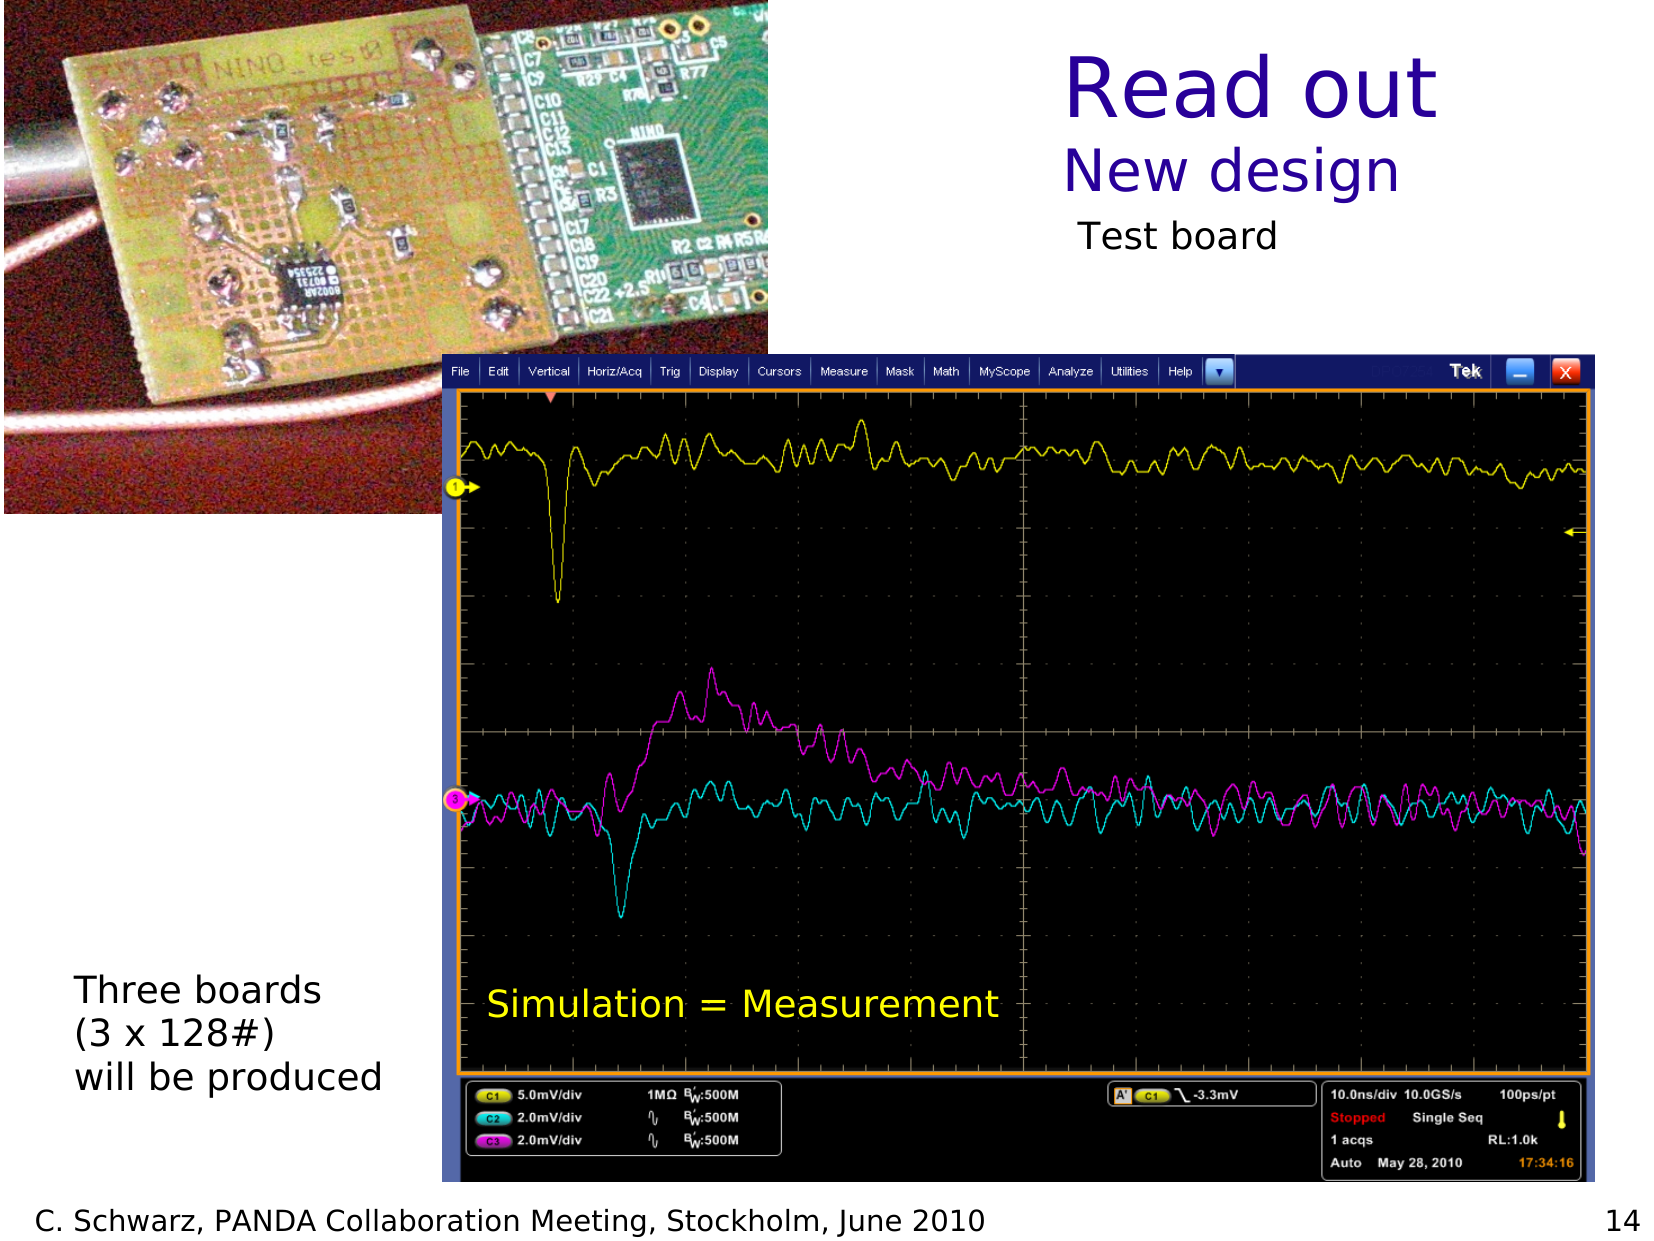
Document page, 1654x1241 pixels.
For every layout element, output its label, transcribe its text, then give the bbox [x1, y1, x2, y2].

text_box Three boards (3 x 128#) will be produced [59, 961, 392, 1107]
picture [4, 0, 1595, 1182]
text_box Test board [1062, 207, 1290, 266]
text_box Simulation = Measurement [471, 975, 1004, 1034]
title Read out New design [1062, 40, 1646, 205]
